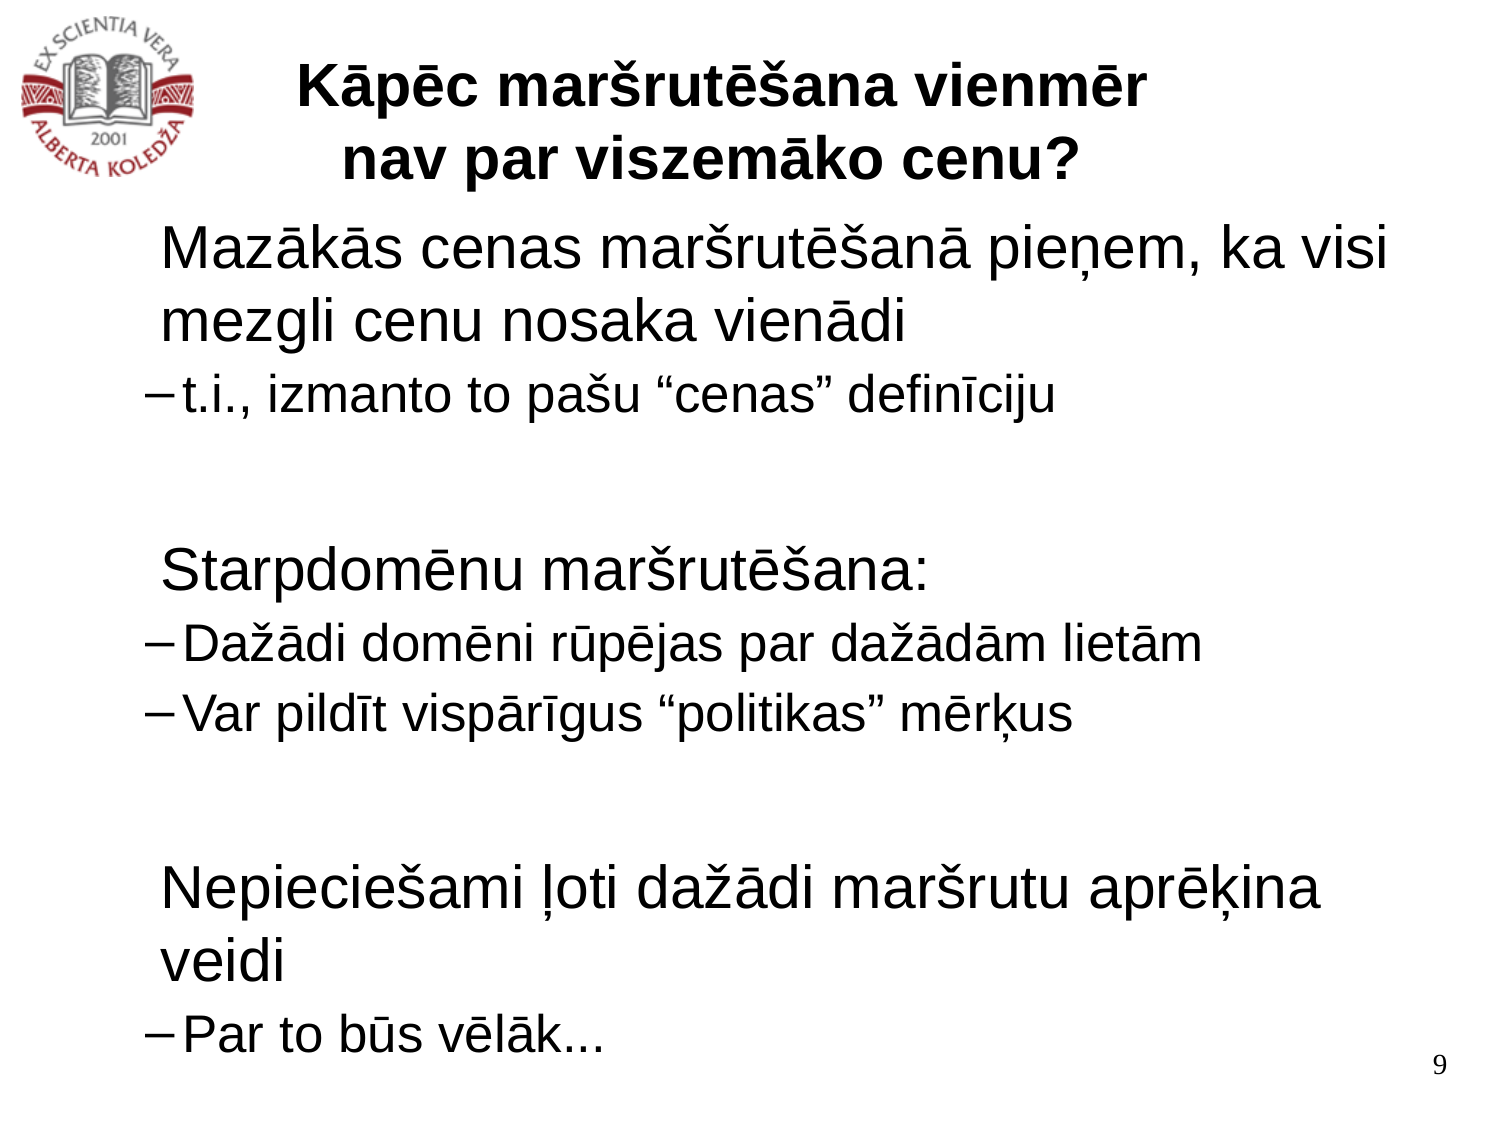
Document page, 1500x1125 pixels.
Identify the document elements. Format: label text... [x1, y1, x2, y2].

picture [21, 16, 194, 177]
list Mazākās cenas maršrutēšanā pieņem, ka visi mezgli cenu nosaka vienādi t.i., izmanto to pašu “cenas” definīciju Starpdomēnu maršrutēšana: Dažādi domēni rūpējas par dažādām lietām Var pildīt vispārīgus “politikas” mērķus Nepieciešami ļoti dažādi maršrutu aprēķina veidi Par to būs vēlāk... [74, 200, 1463, 1101]
title Kāpēc maršrutēšana vienmēr nav par viszemāko cenu? [50, 37, 1374, 200]
text_box <skaitlis> [1312, 1037, 1463, 1101]
